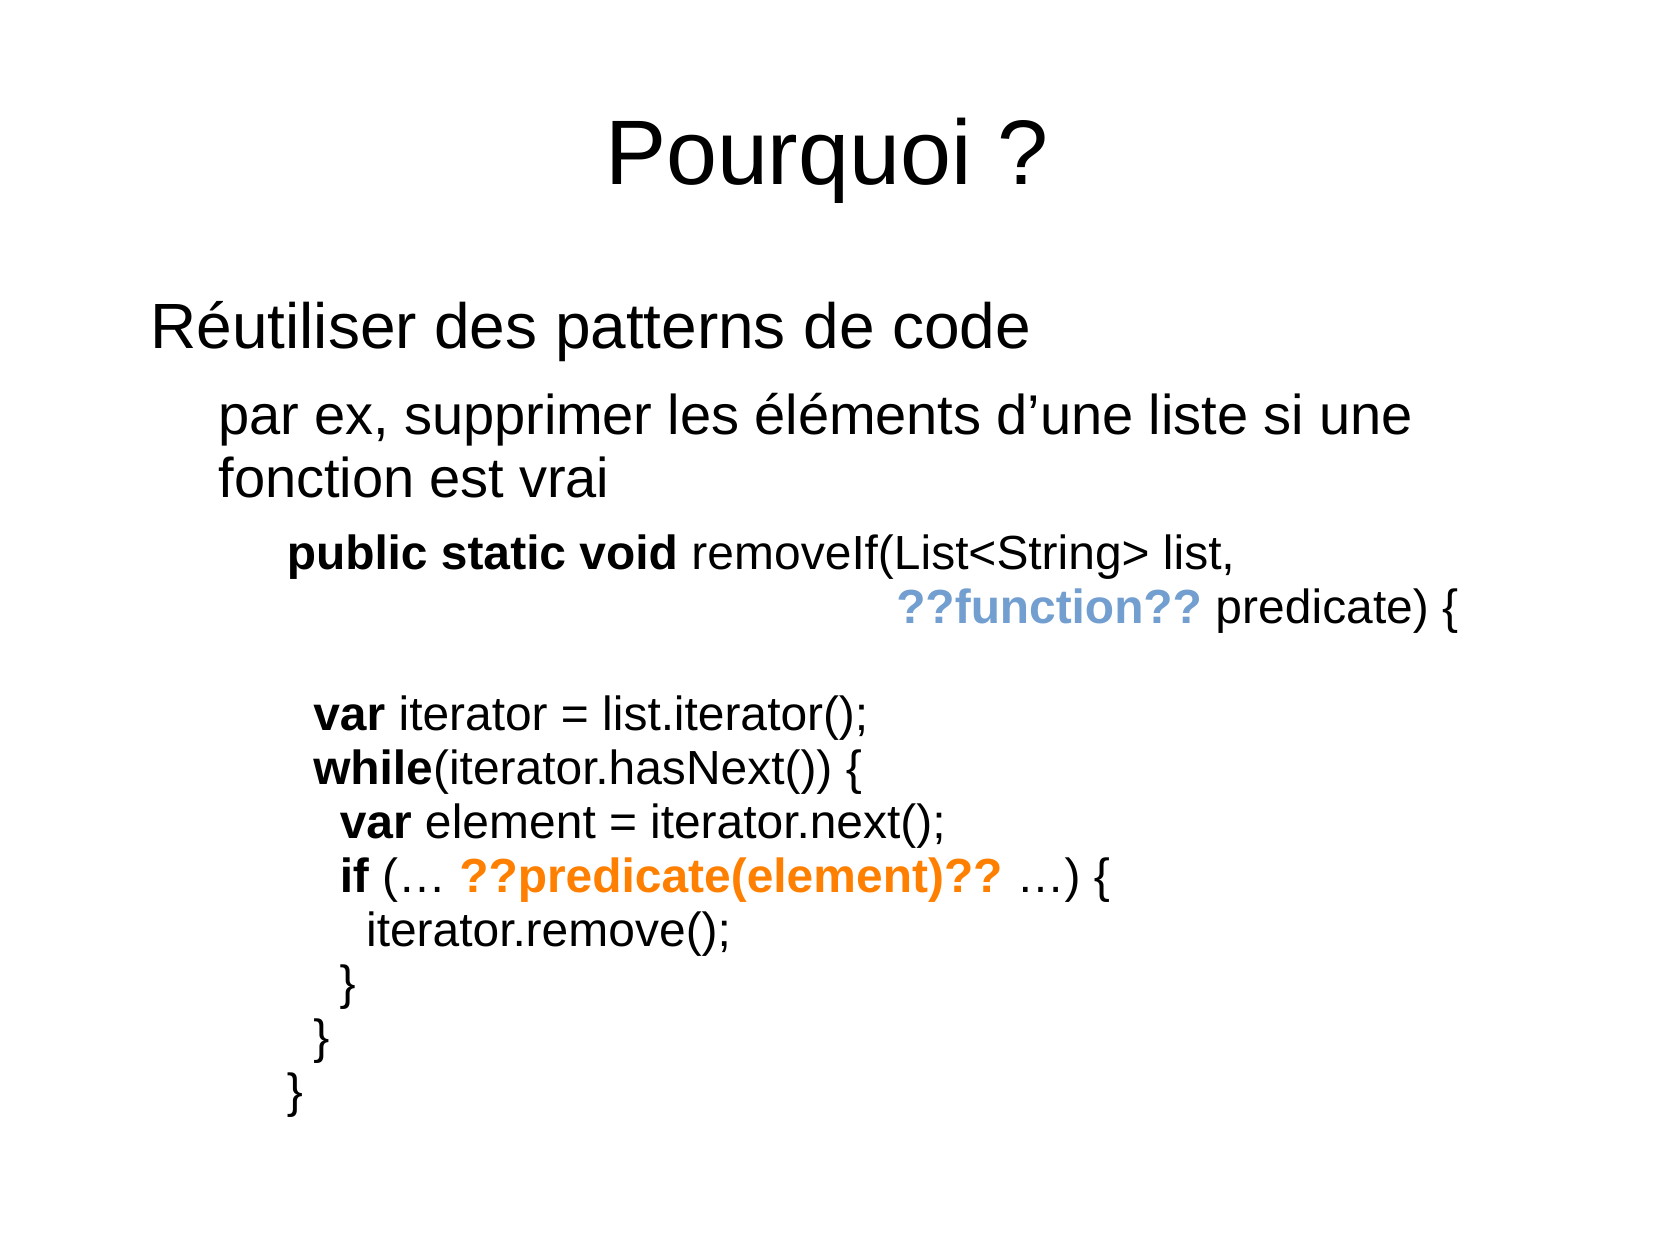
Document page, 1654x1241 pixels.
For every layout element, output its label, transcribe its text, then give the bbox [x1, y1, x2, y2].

list Réutiliser des patterns de code par ex, supprimer les éléments d’une liste si une fonction est vrai public static void removeIf(List<String> list, ??function?? predicate) { var iterator = list.iterator(); while(iterator.hasNext()) { var element = iterator.next(); if (… ??predicate(element)?? …) { iterator.remove(); } } } [82, 290, 1571, 1126]
title Pourquoi ? [82, 49, 1571, 257]
